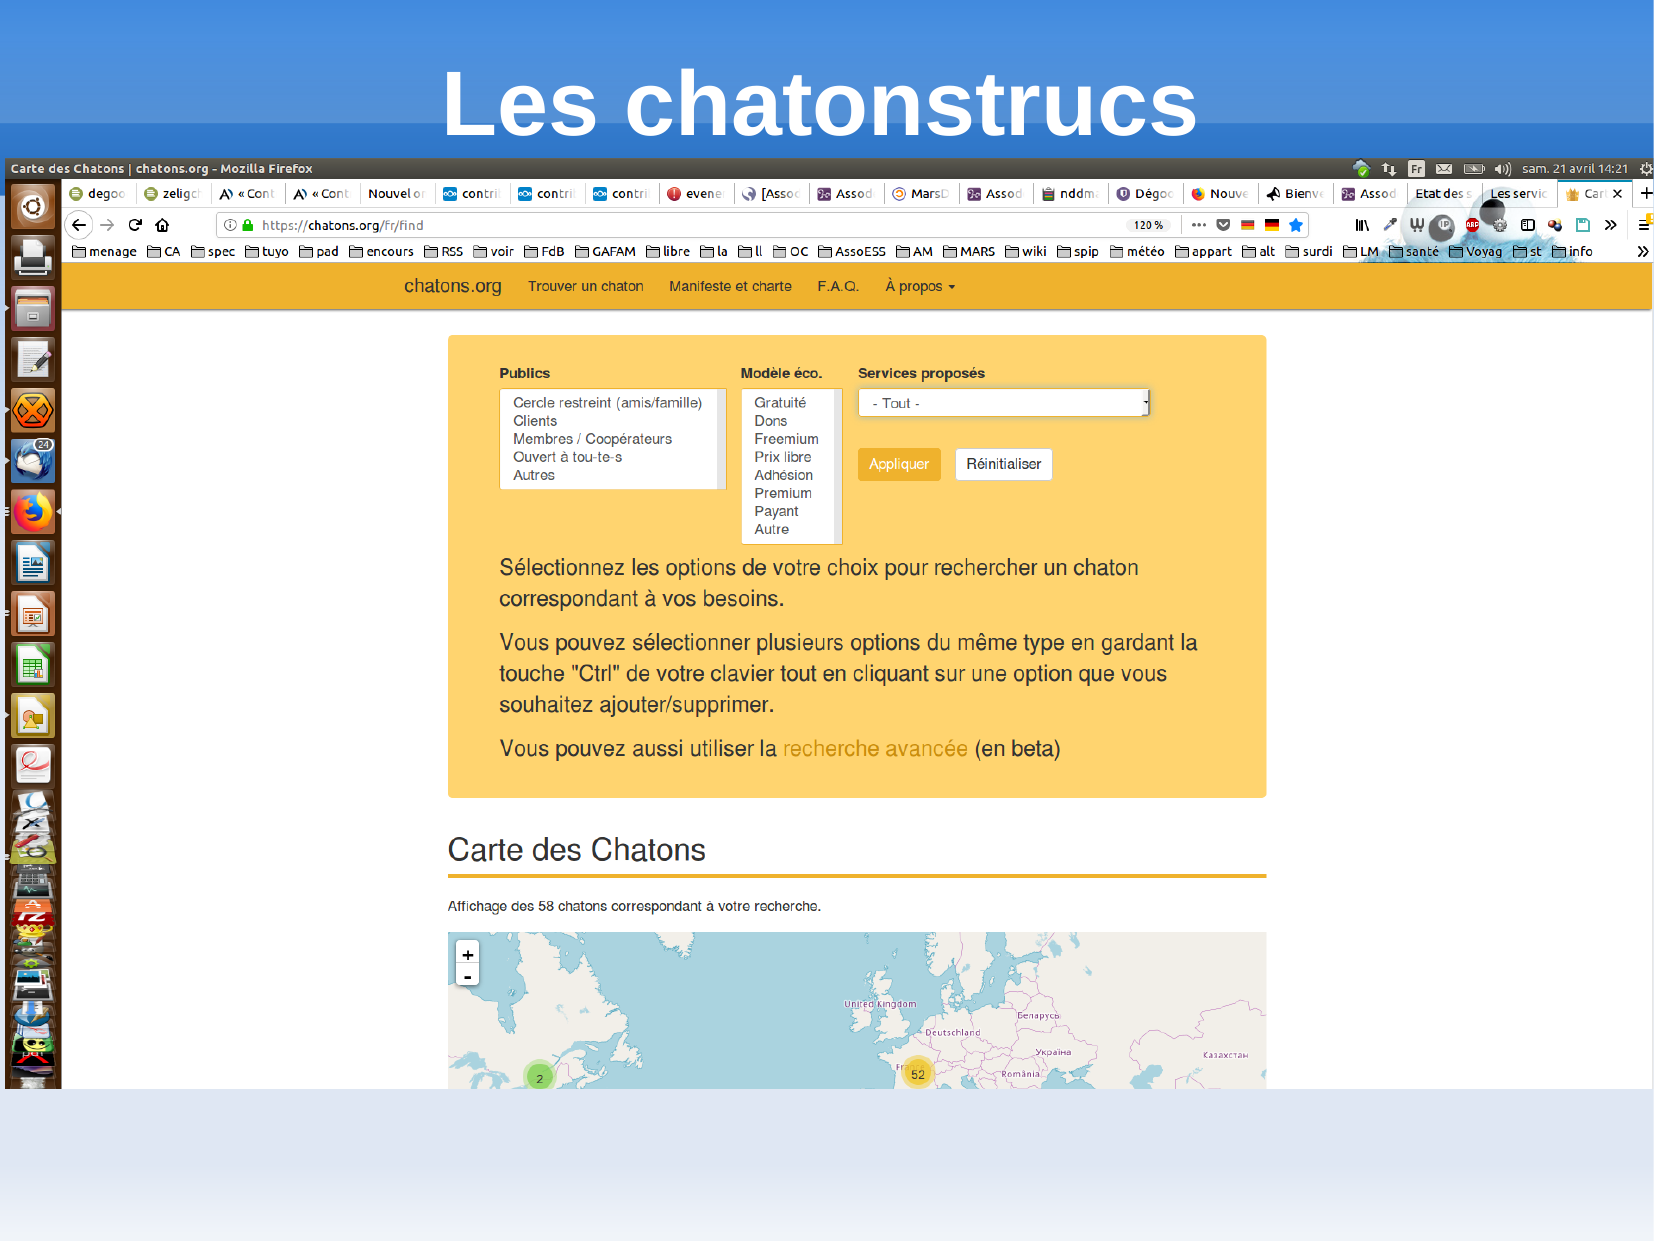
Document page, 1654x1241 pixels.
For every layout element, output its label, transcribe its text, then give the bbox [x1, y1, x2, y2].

title Les chatonstrucs [76, 0, 1565, 158]
picture [0, 0, 1654, 1241]
